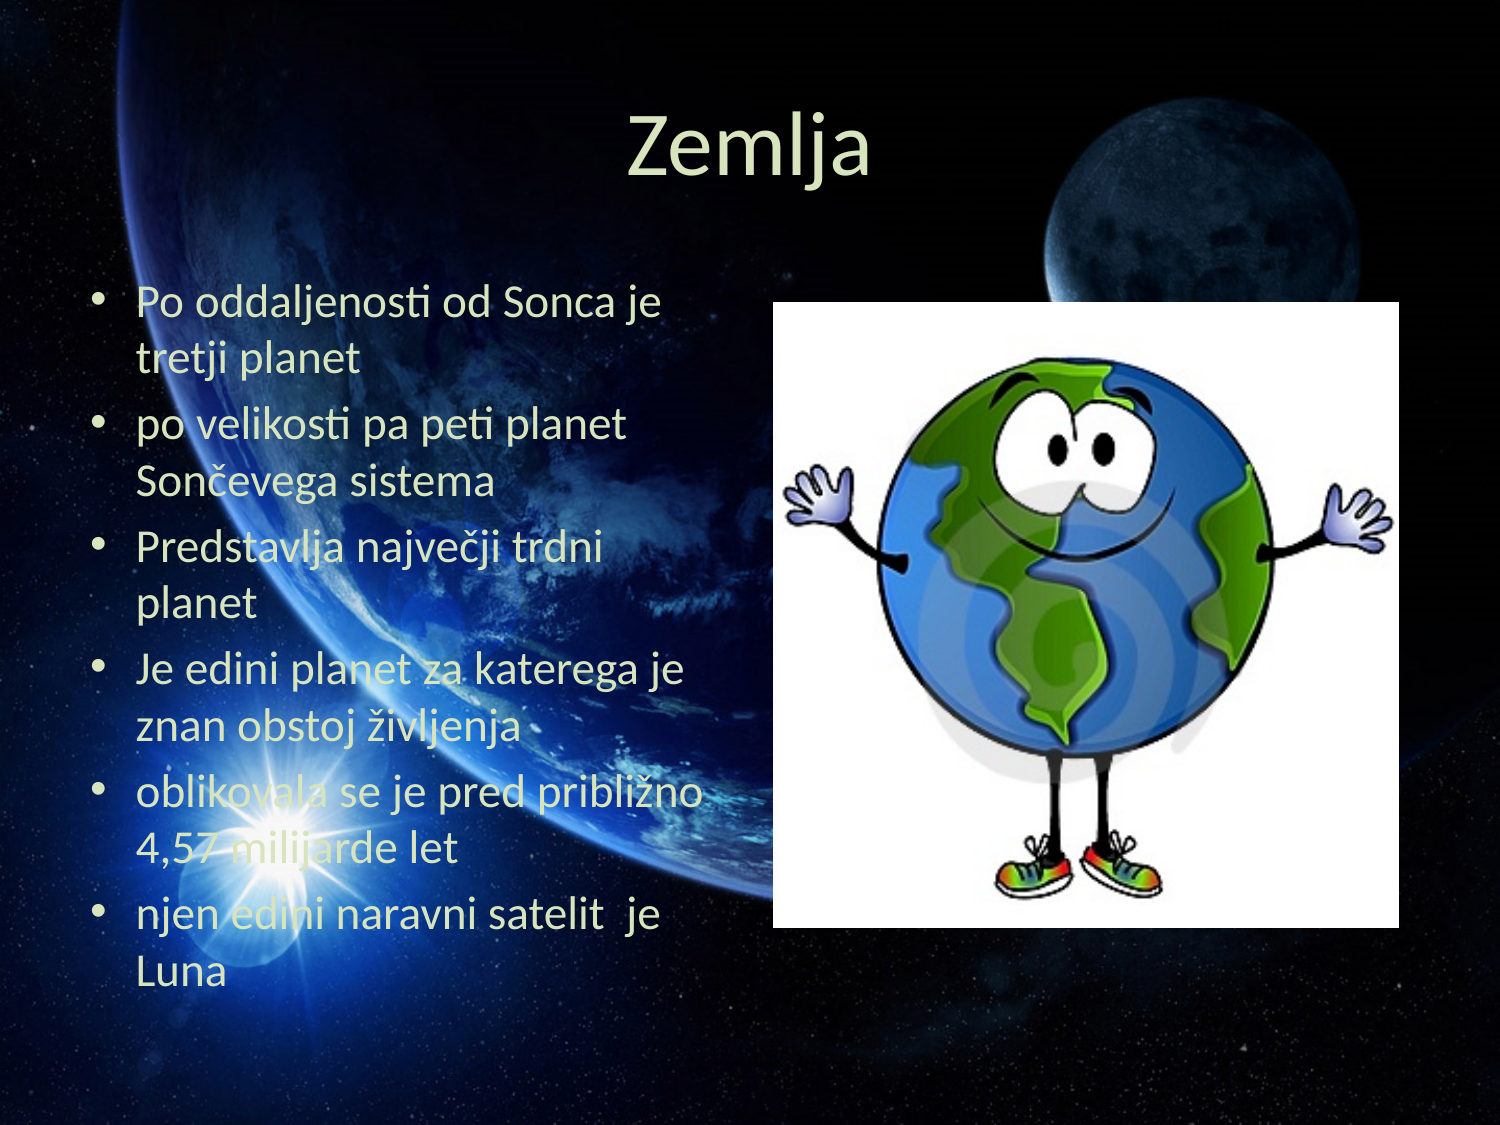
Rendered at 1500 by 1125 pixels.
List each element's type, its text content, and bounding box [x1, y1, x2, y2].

picture [0, 0, 1500, 1125]
title Zemlja [75, 45, 1425, 233]
list Po oddaljenosti od Sonca je tretji planet po velikosti pa peti planet Sončevega sistema Predstavlja največji trdni planet Je edini planet za katerega je znan obstoj življenja oblikovala se je pred približno 4,57 milijarde let njen edini naravni satelit je Luna [75, 262, 738, 1005]
